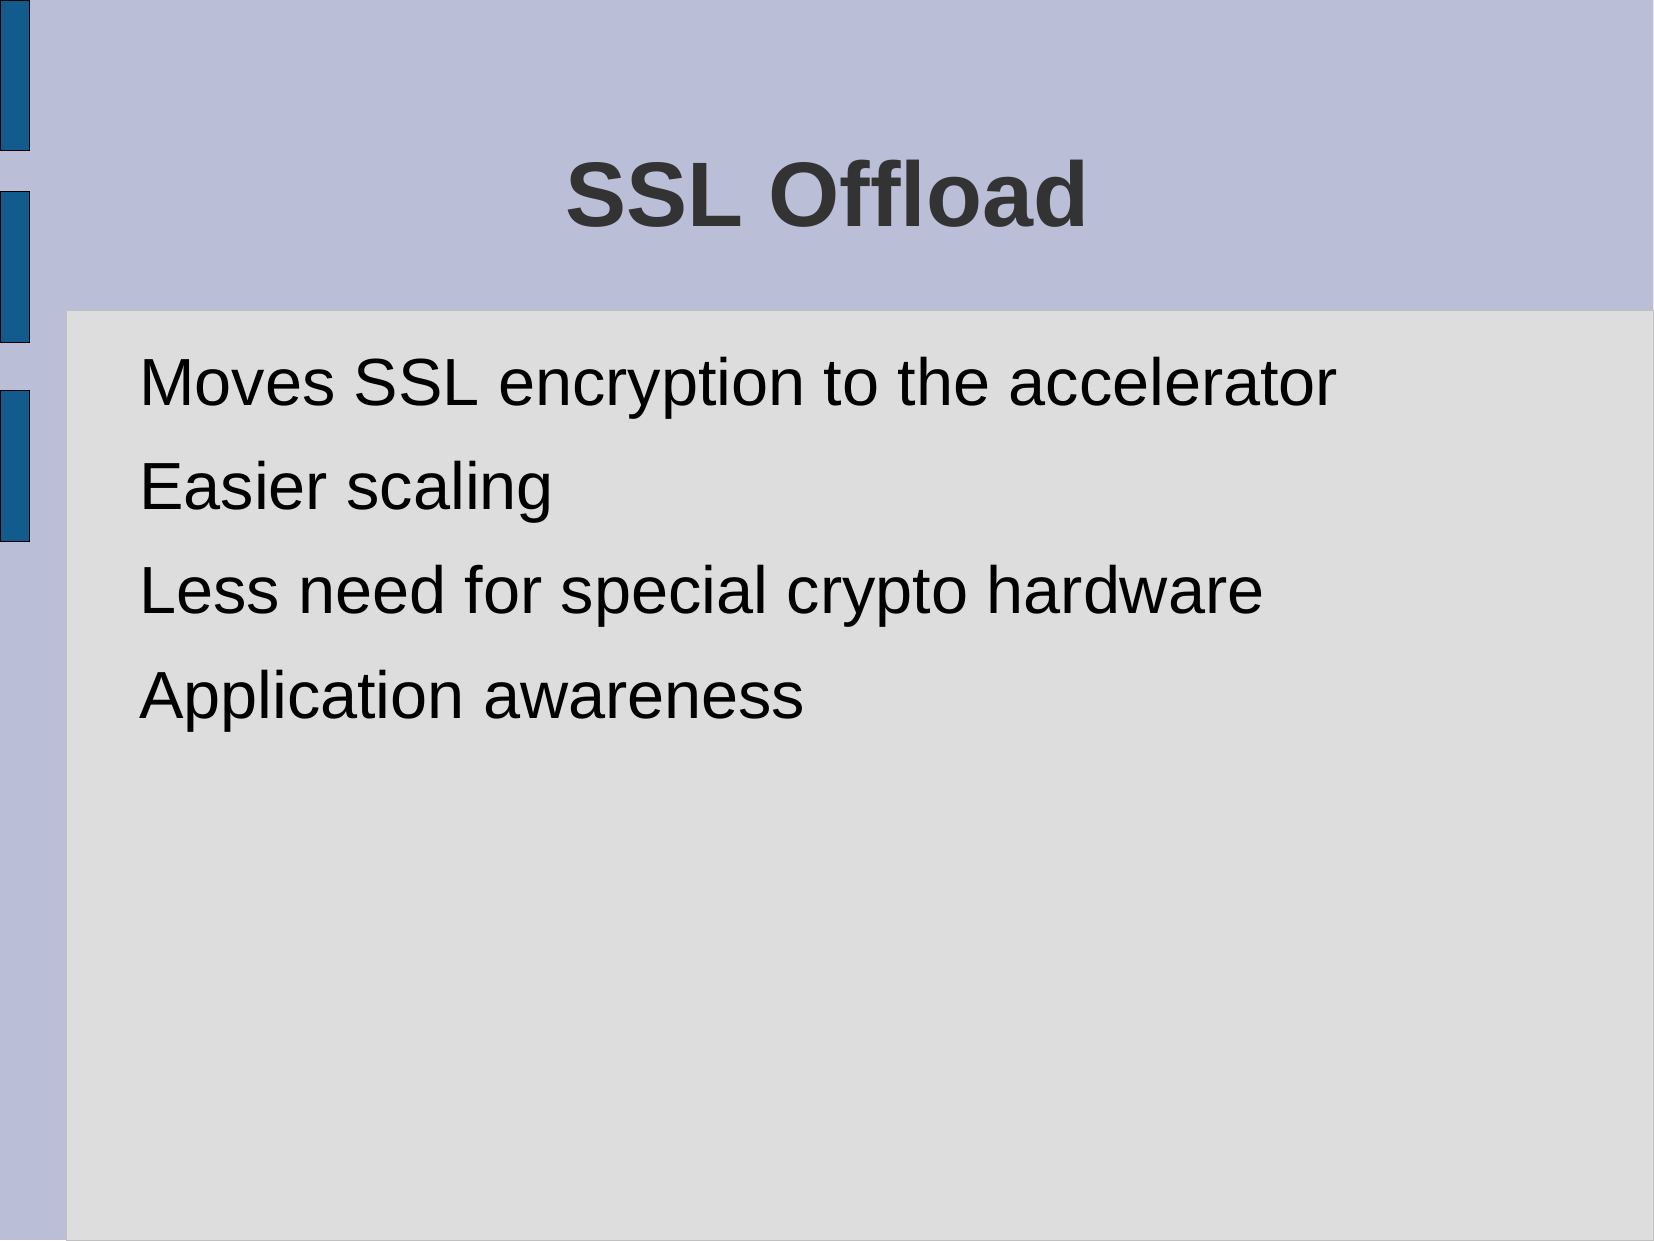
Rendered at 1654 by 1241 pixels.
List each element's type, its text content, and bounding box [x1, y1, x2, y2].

title SSL Offload [121, 91, 1534, 299]
list Moves SSL encryption to the accelerator Easier scaling Less need for special crypto hardware Application awareness [121, 344, 1534, 1127]
